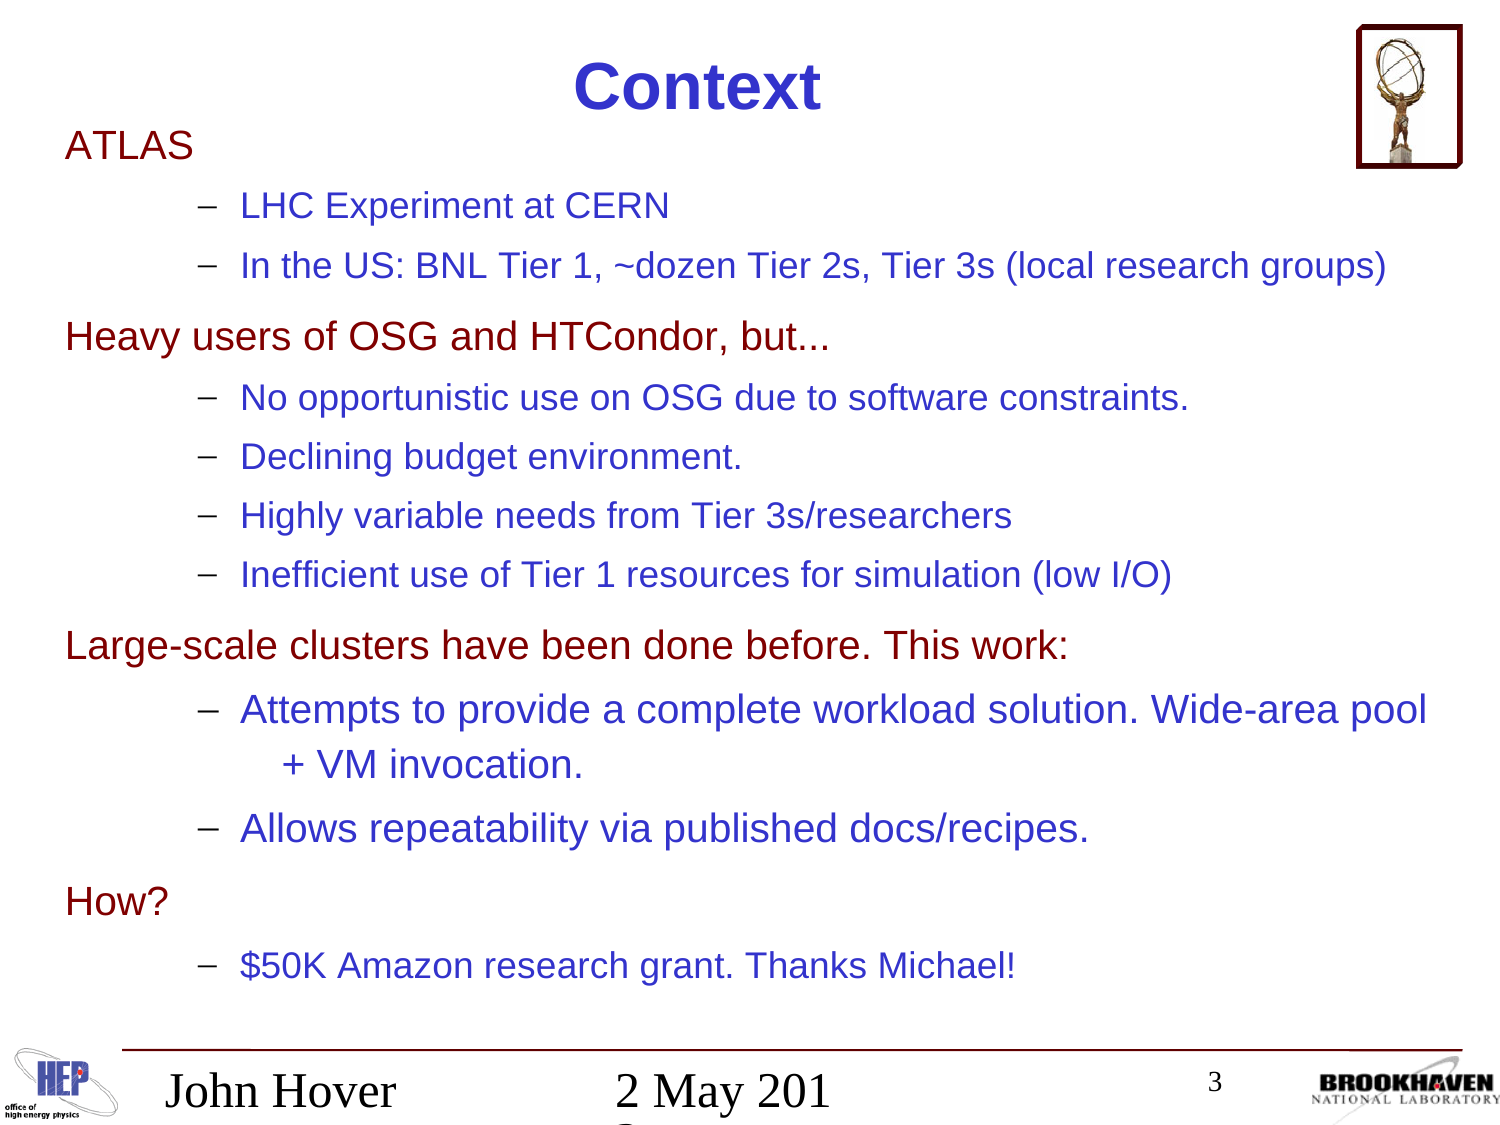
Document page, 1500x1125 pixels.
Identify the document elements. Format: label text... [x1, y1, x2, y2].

picture [1374, 37, 1426, 104]
picture [0, 1043, 122, 1125]
picture [1312, 1056, 1500, 1125]
list ATLAS LHC Experiment at CERN In the US: BNL Tier 1, ~dozen Tier 2s, Tier 3s (local research groups) Heavy users of OSG and HTCondor, but... No opportunistic use on OSG due to software constraints. Declining budget environment. Highly variable needs from Tier 3s/researchers Inefficient use of Tier 1 resources for simulation (low I/O) Large-scale clusters have been done before. This work: Attempts to provide a complete workload solution. Wide-area pool + VM invocation. Allows repeatability via published docs/recipes. How? $50K Amazon research grant. Thanks Michael! [49, 104, 1458, 1006]
title Context [50, 24, 1346, 104]
